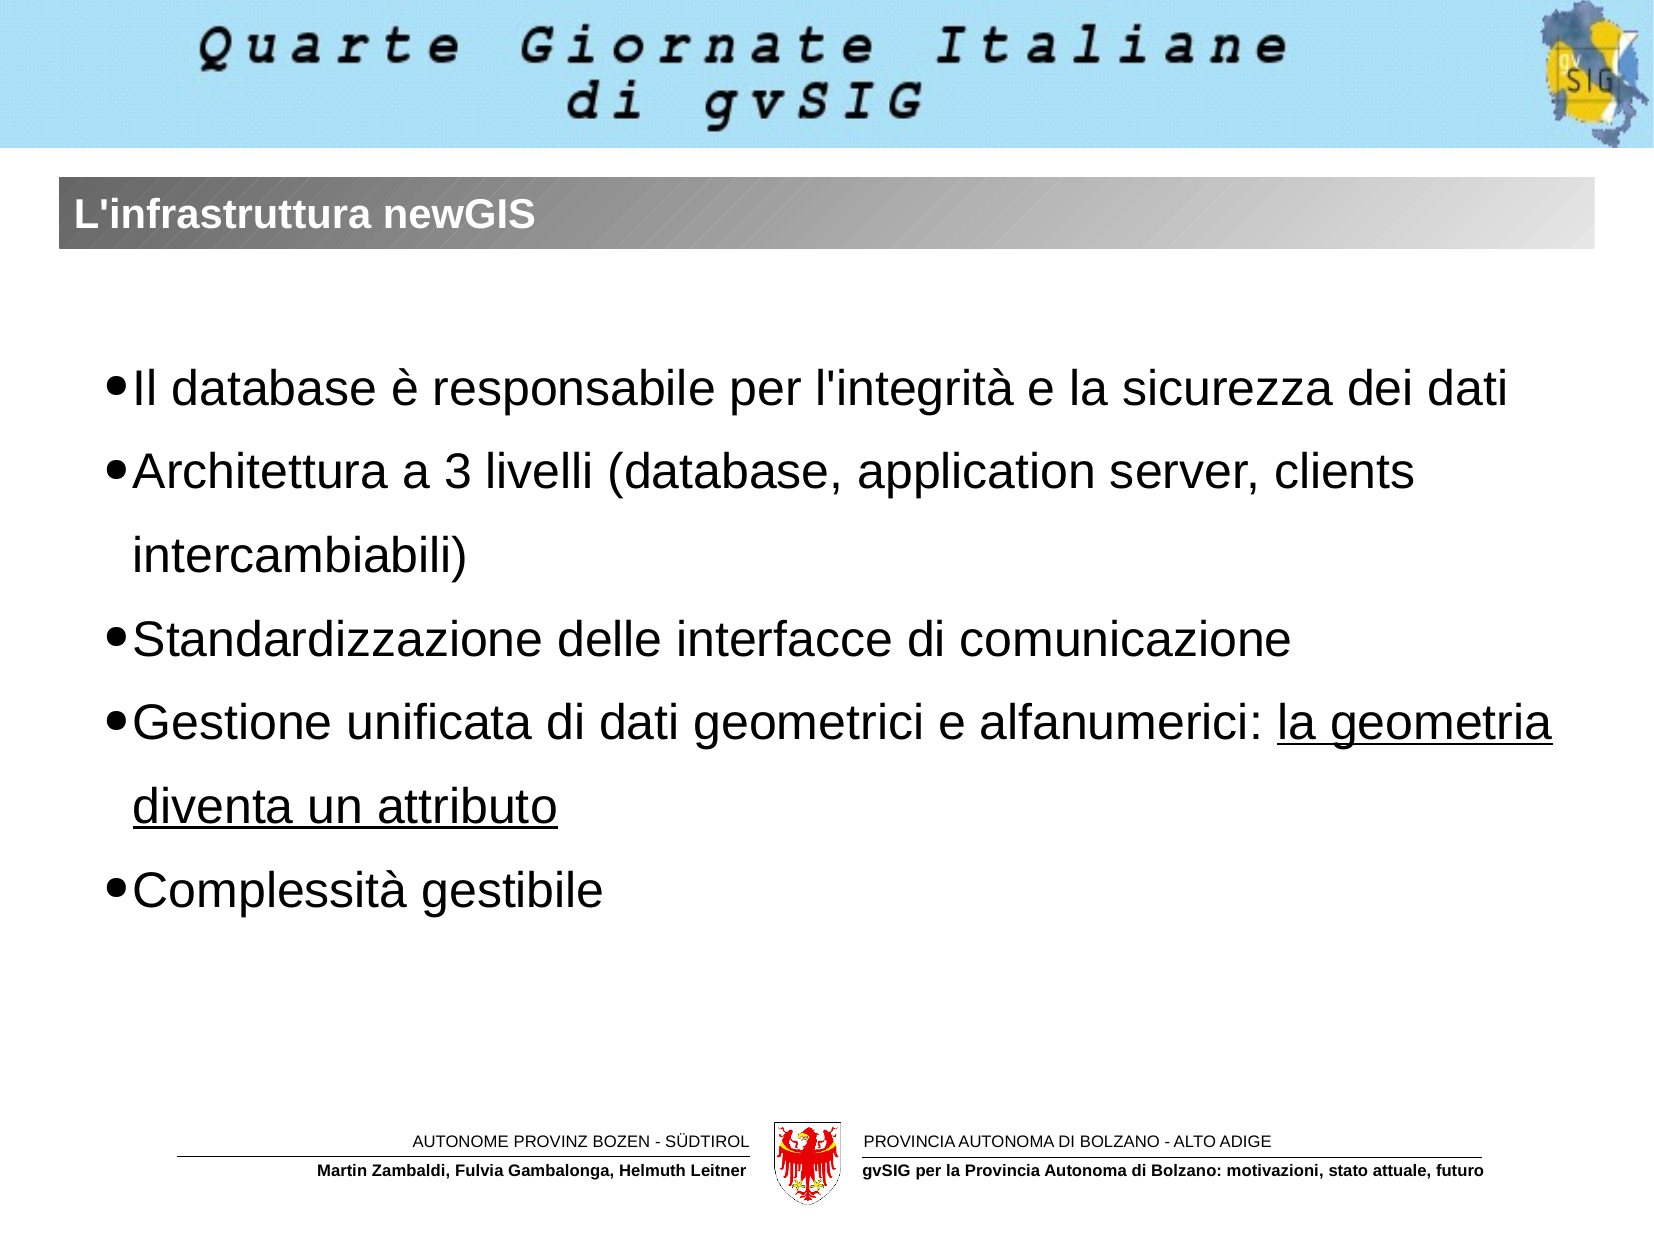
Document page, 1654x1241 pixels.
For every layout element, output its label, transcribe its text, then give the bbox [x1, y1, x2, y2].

text_box L'infrastruttura newGIS [59, 186, 756, 249]
picture [774, 1122, 841, 1205]
text_box [59, 177, 1595, 249]
text_box Il database è responsabile per l'integrità e la sicurezza dei dati Architettura a 3 livelli (database, application server, clients intercambiabili) Standardizzazione delle interfacce di comunicazione Gestione unificata di dati geometrici e alfanumerici: la geometria diventa un attributo Complessità gestibile [88, 324, 1595, 898]
